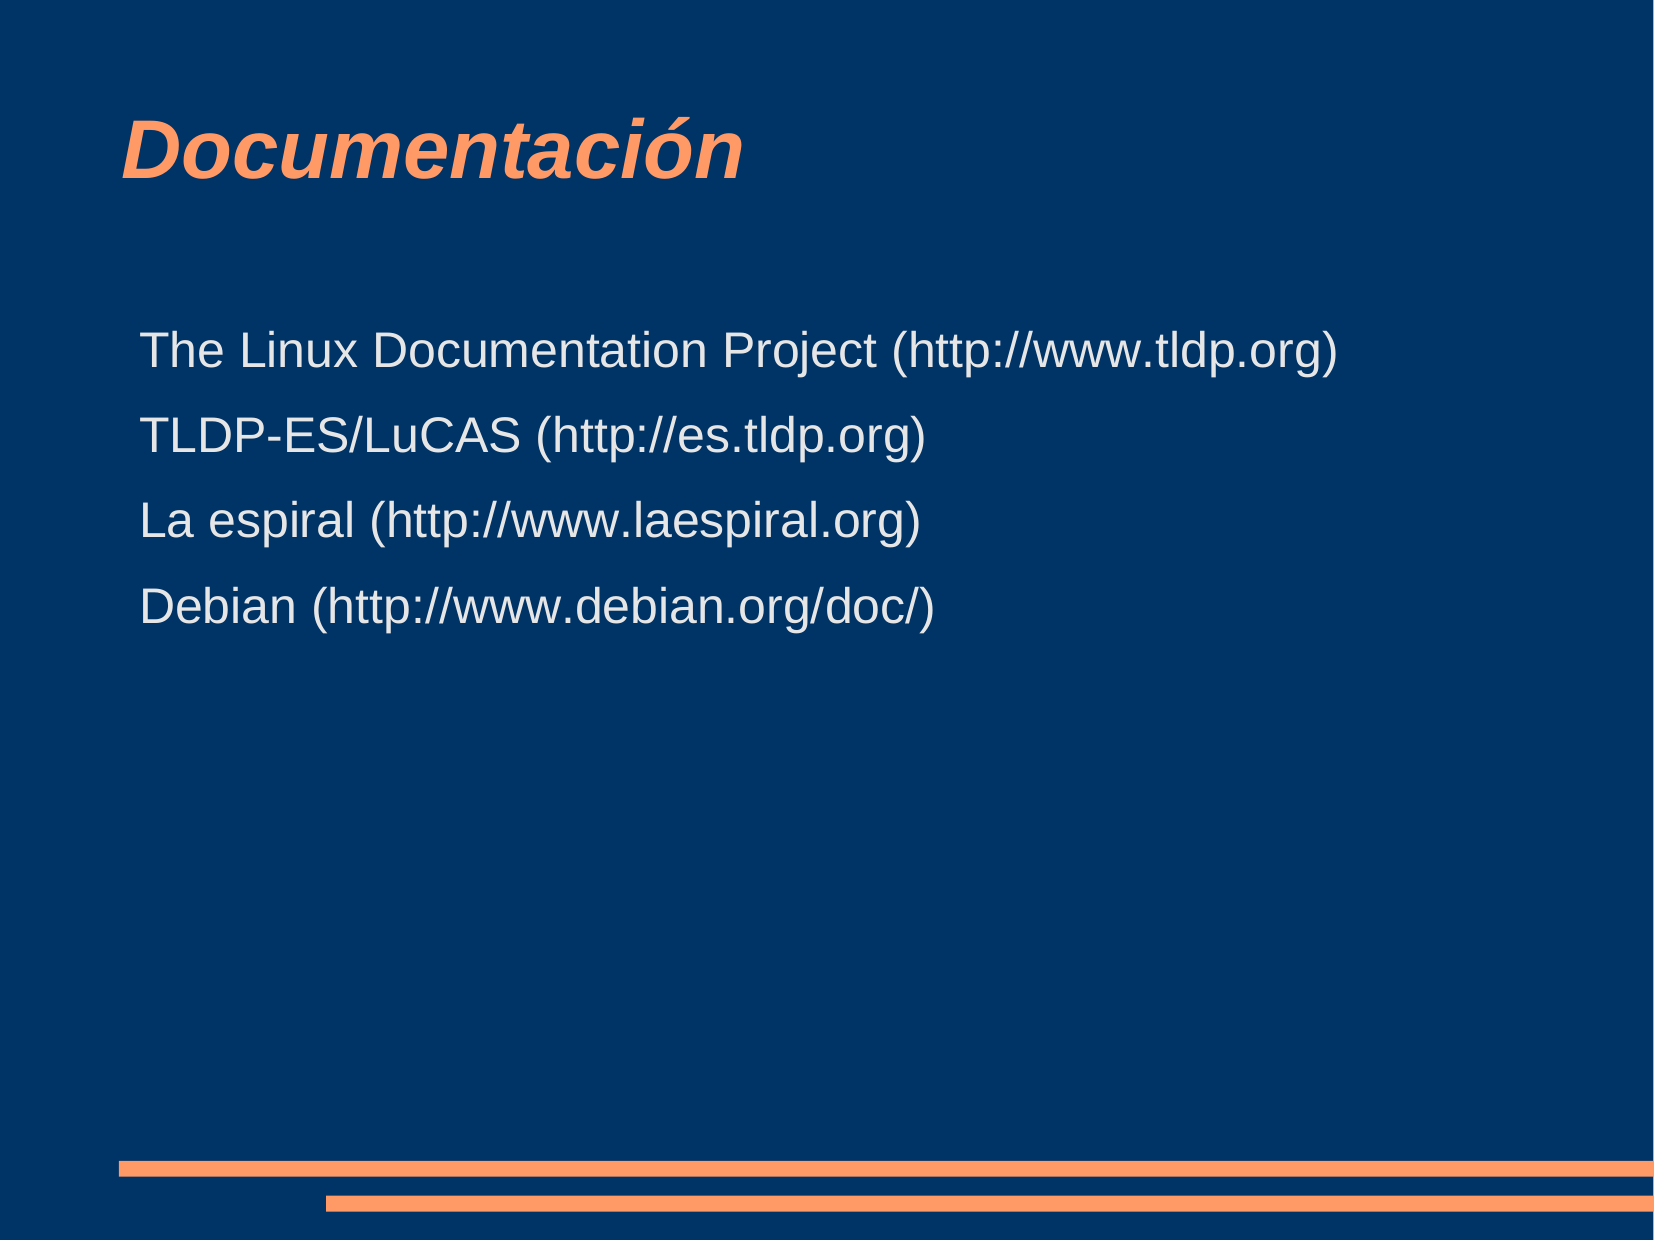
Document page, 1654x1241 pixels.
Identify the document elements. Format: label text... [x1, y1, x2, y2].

list The Linux Documentation Project (http://www.tldp.org) TLDP-ES/LuCAS (http://es.tldp.org) La espiral (http://www.laespiral.org) Debian (http://www.debian.org/doc/) [121, 322, 1561, 1118]
title Documentación [121, 53, 1534, 246]
